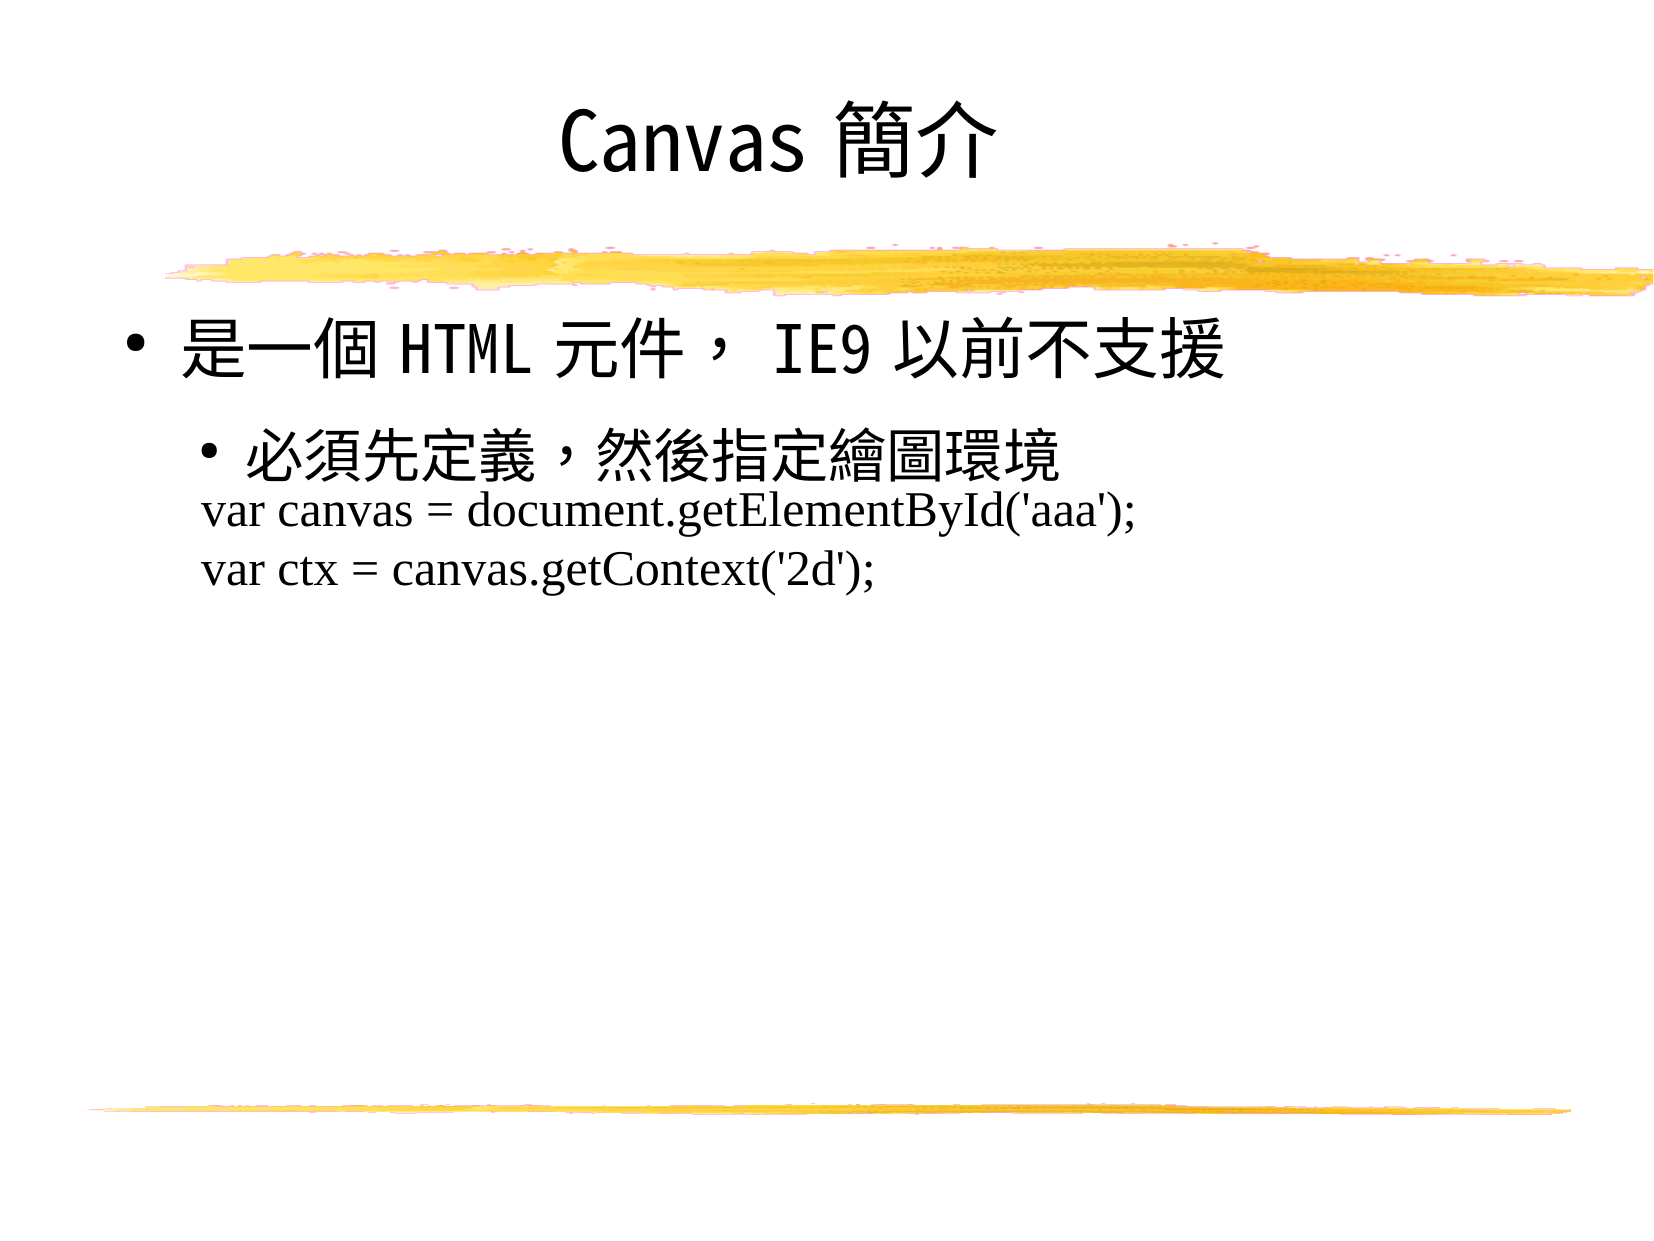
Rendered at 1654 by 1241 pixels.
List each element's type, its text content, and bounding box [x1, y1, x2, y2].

text_box var canvas = document.getElementById('aaa'); var ctx = canvas.getContext('2d'); [201, 478, 1138, 596]
list 是一個HTML元件，IE9以前不支援 必須先定義，然後指定繪圖環境 [124, 290, 1530, 1139]
picture [82, 1102, 124, 1117]
picture [165, 237, 1654, 308]
title Canvas簡介 [76, 28, 1482, 235]
picture [1530, 1102, 1571, 1117]
